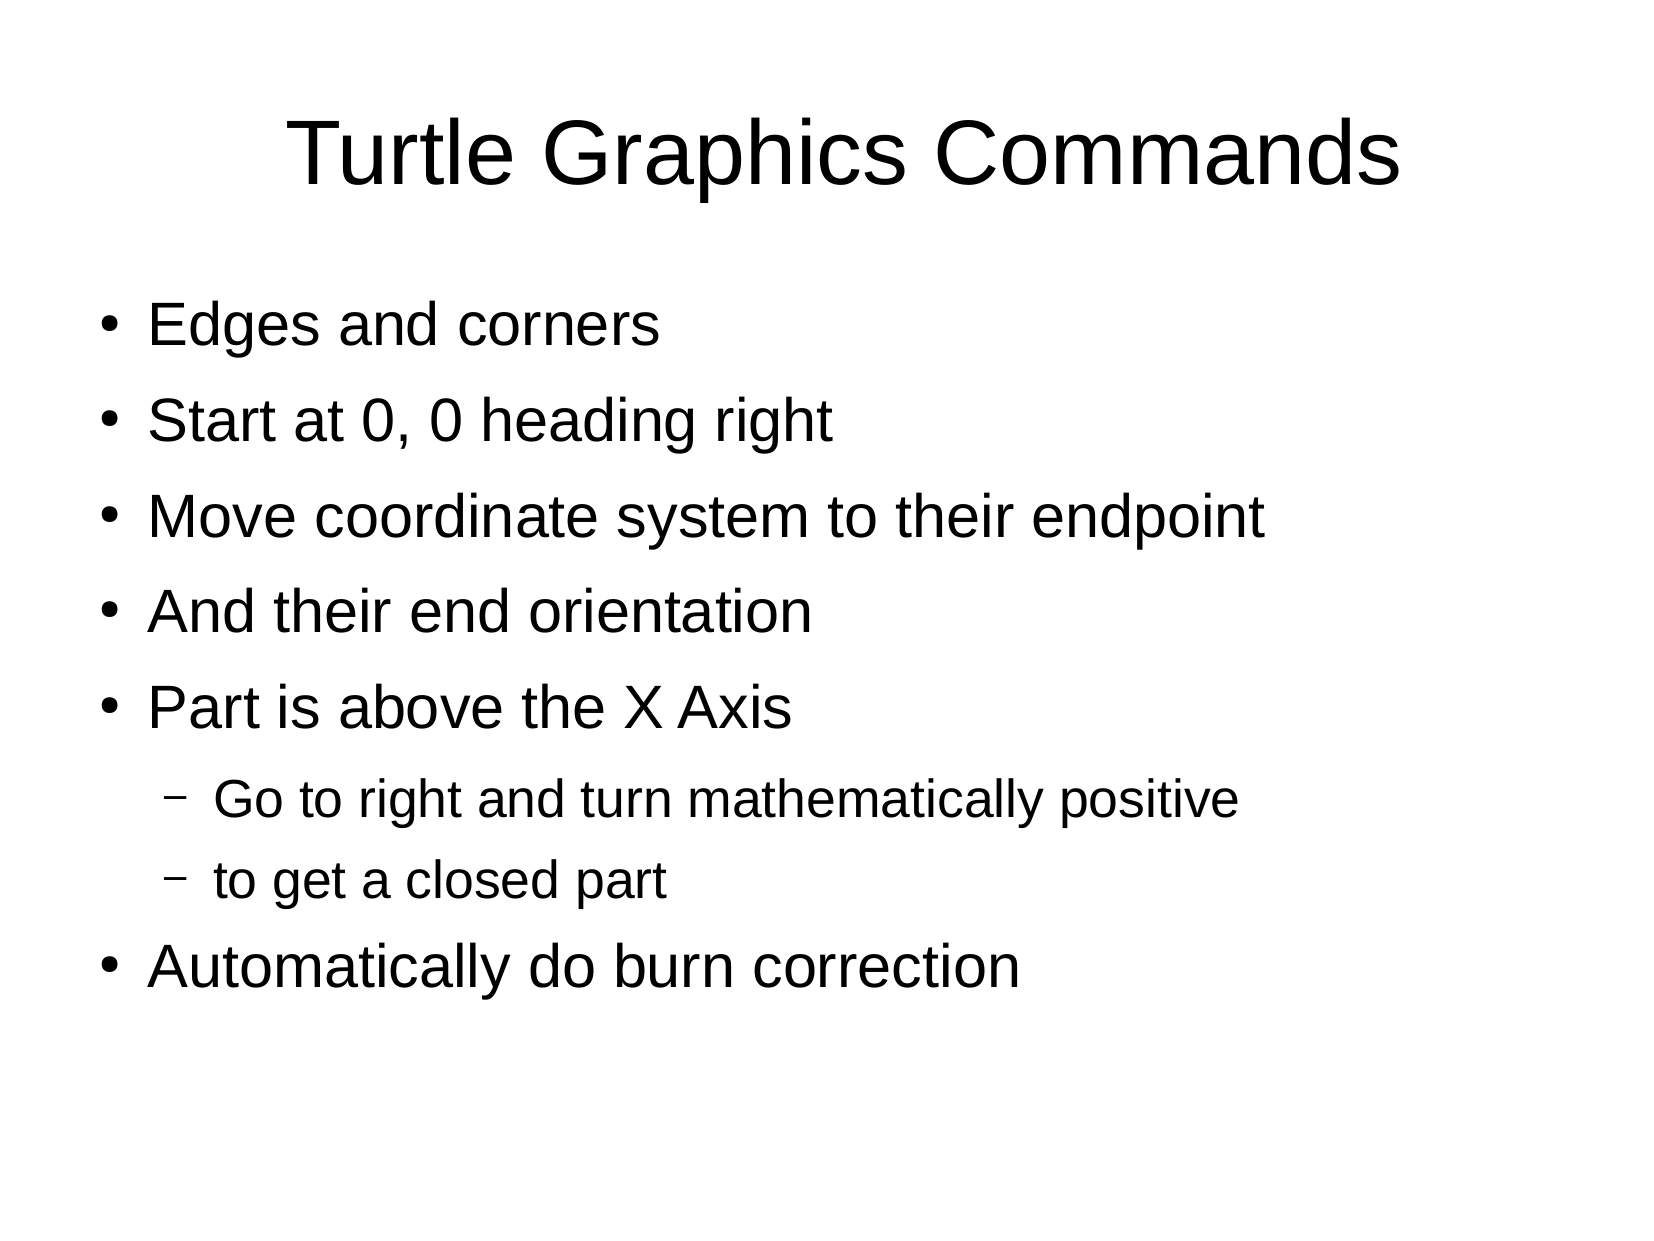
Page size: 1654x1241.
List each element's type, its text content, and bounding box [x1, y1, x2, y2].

title Turtle Graphics Commands [82, 49, 1571, 257]
list Edges and corners Start at 0, 0 heading right Move coordinate system to their endpoint And their end orientation Part is above the X Axis Go to right and turn mathematically positive to get a closed part Automatically do burn correction [82, 290, 1571, 1010]
